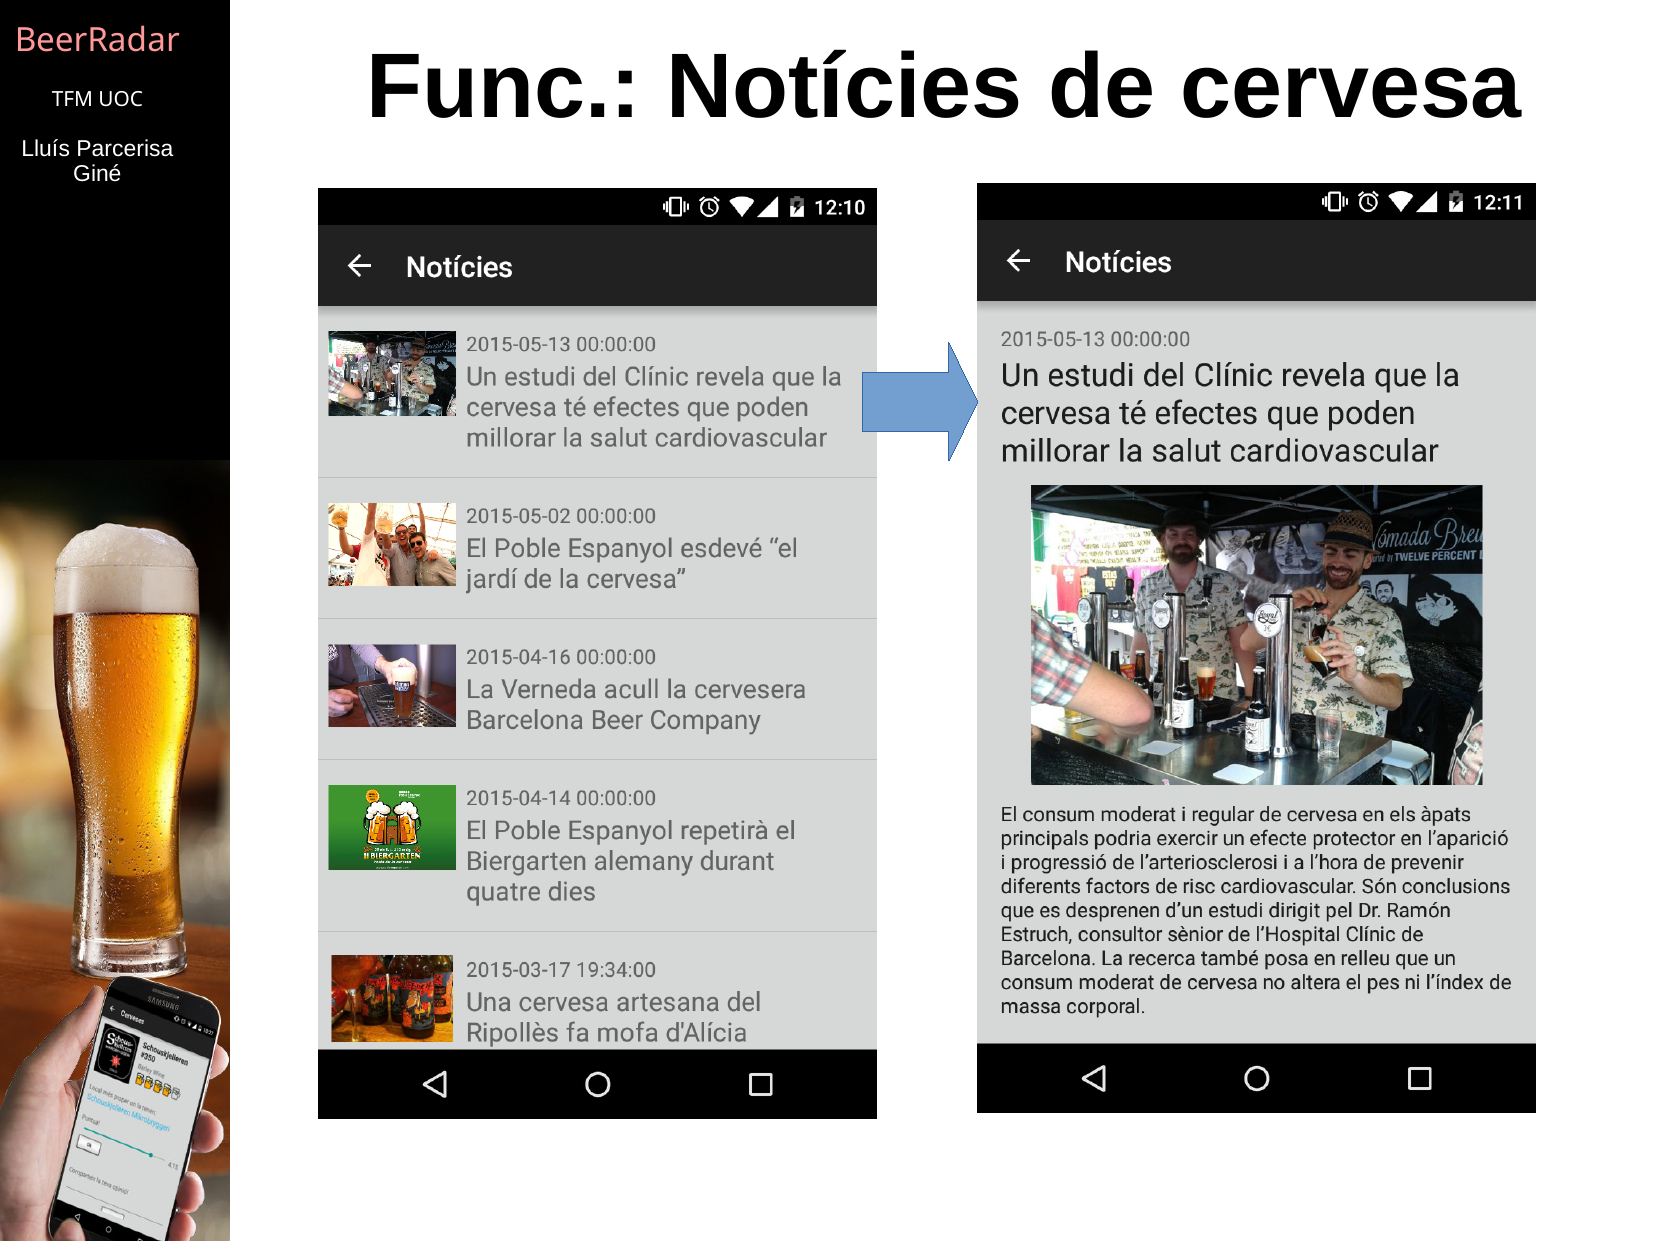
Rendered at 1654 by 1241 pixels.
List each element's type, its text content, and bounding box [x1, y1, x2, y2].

text_box [862, 342, 978, 461]
picture [318, 188, 877, 1119]
picture [977, 183, 1536, 1113]
title Func.: Notícies de cervesa [277, 17, 1613, 154]
picture [0, 460, 230, 1241]
